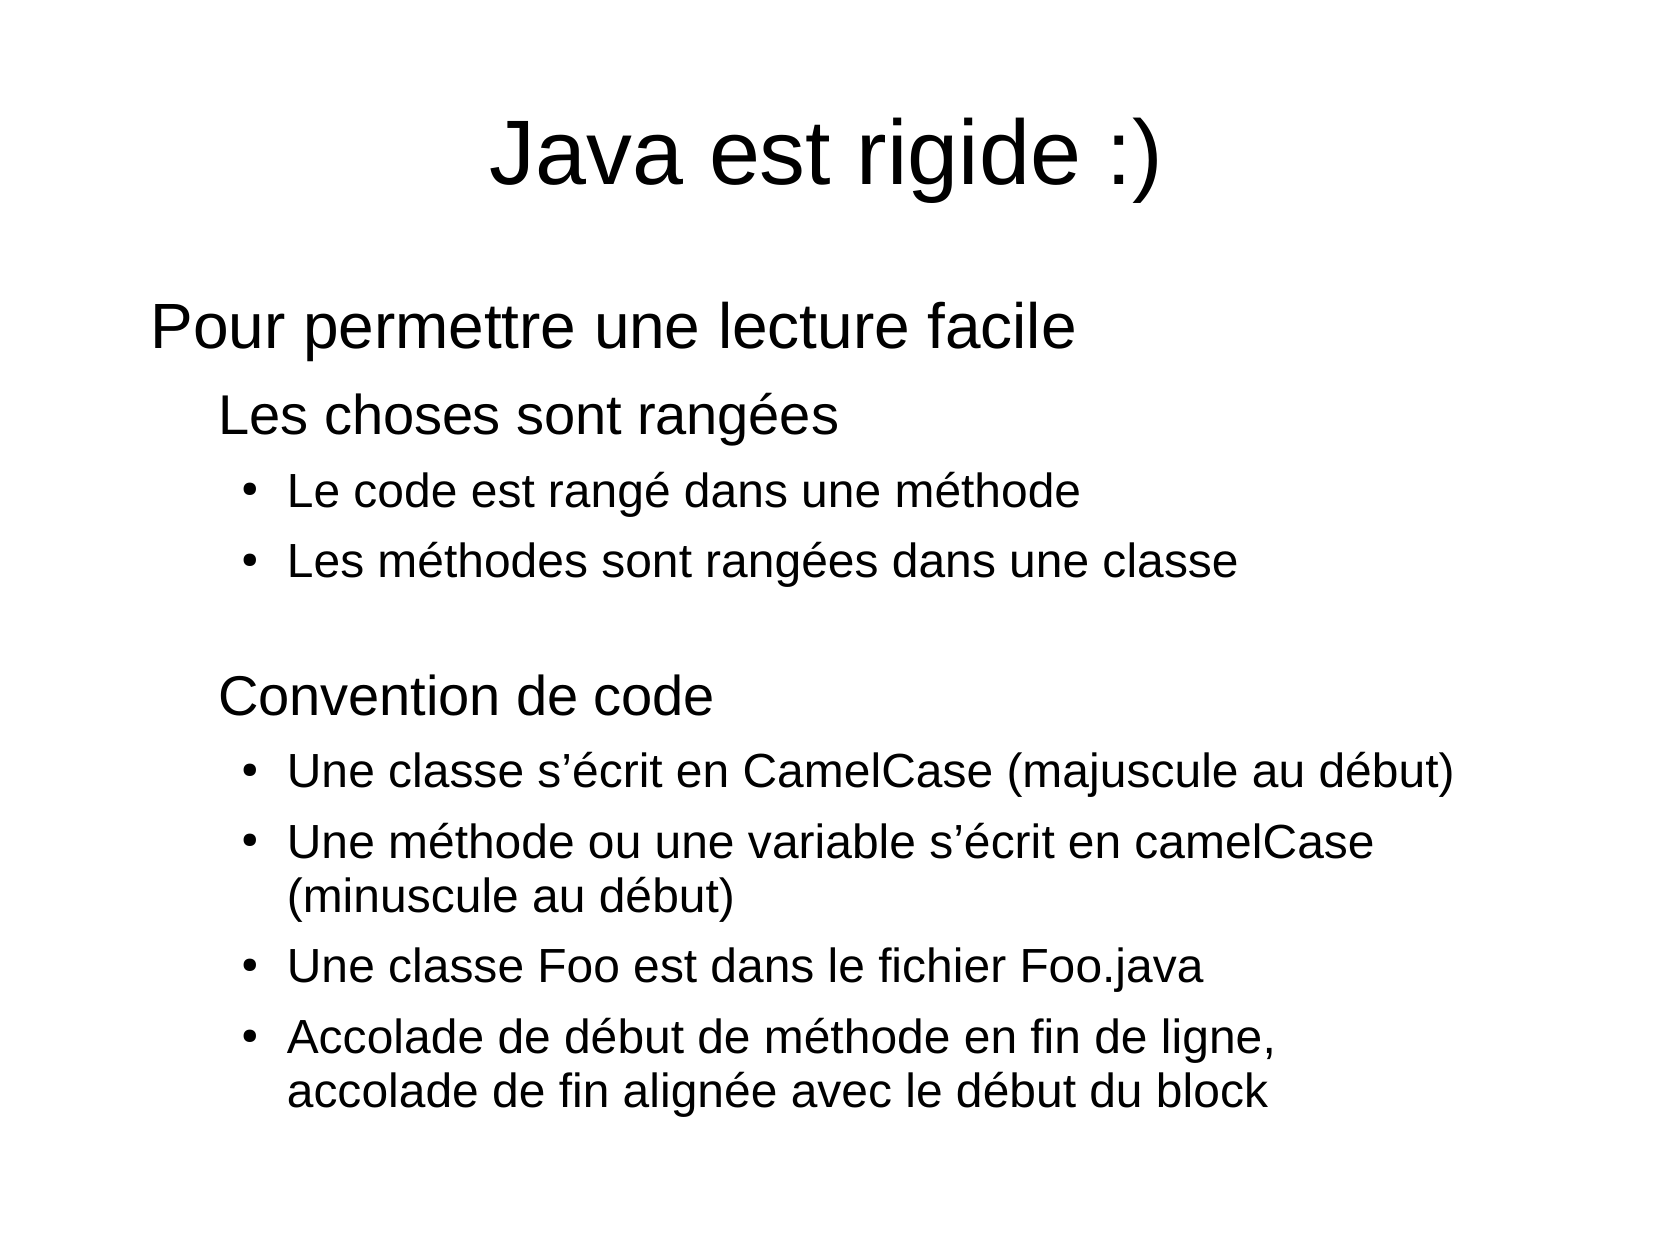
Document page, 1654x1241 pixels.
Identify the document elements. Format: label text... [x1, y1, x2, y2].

title Java est rigide :) [82, 49, 1571, 257]
list Pour permettre une lecture facile Les choses sont rangées Le code est rangé dans une méthode Les méthodes sont rangées dans une classe Convention de code Une classe s’écrit en CamelCase (majuscule au début) Une méthode ou une variable s’écrit en camelCase (minuscule au début) Une classe Foo est dans le fichier Foo.java Accolade de début de méthode en fin de ligne, accolade de fin alignée avec le début du block [82, 290, 1571, 1126]
